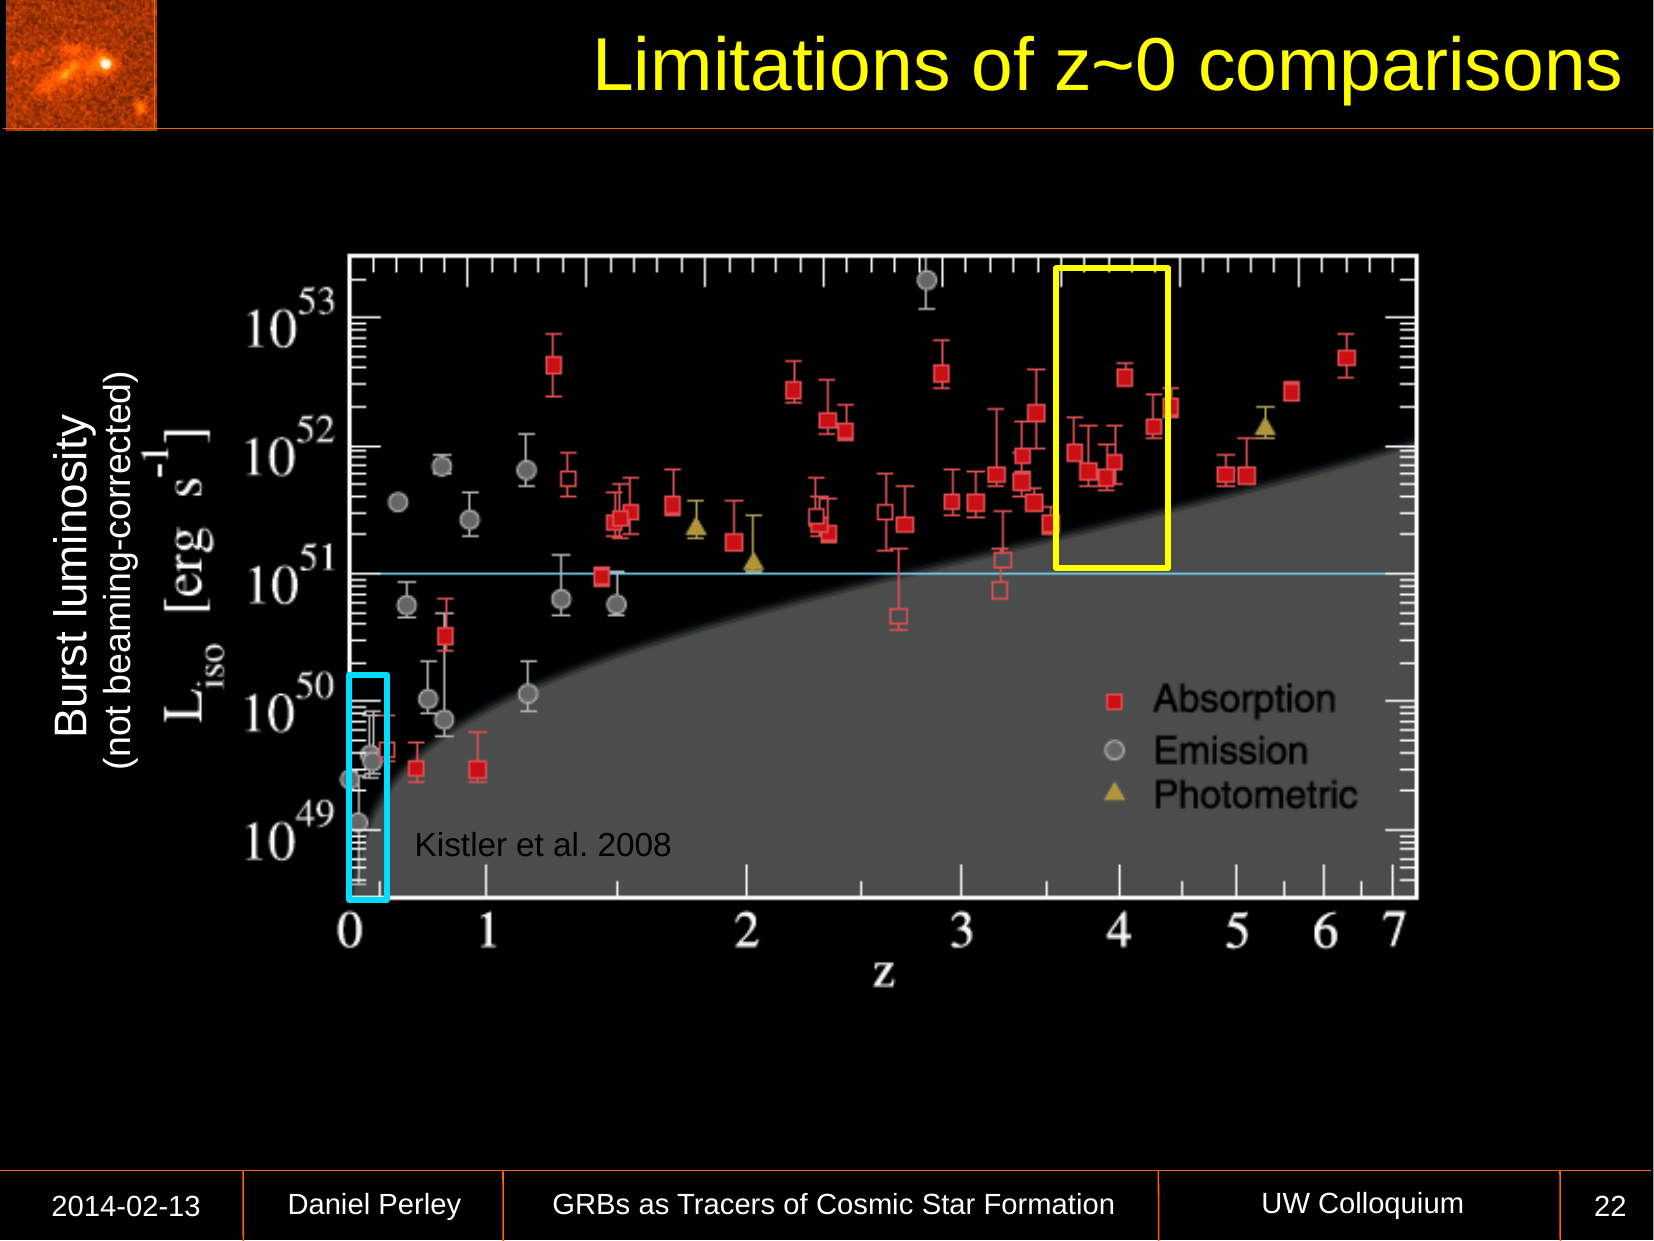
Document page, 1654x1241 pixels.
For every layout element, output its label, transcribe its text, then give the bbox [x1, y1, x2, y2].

text_box Burst luminosity (not beaming-corrected) [34, 307, 149, 833]
picture [125, 248, 1463, 1013]
picture [7, 0, 154, 128]
title Limitations of z~0 comparisons [187, 21, 1624, 108]
text_box Kistler et al. 2008 [396, 816, 772, 875]
